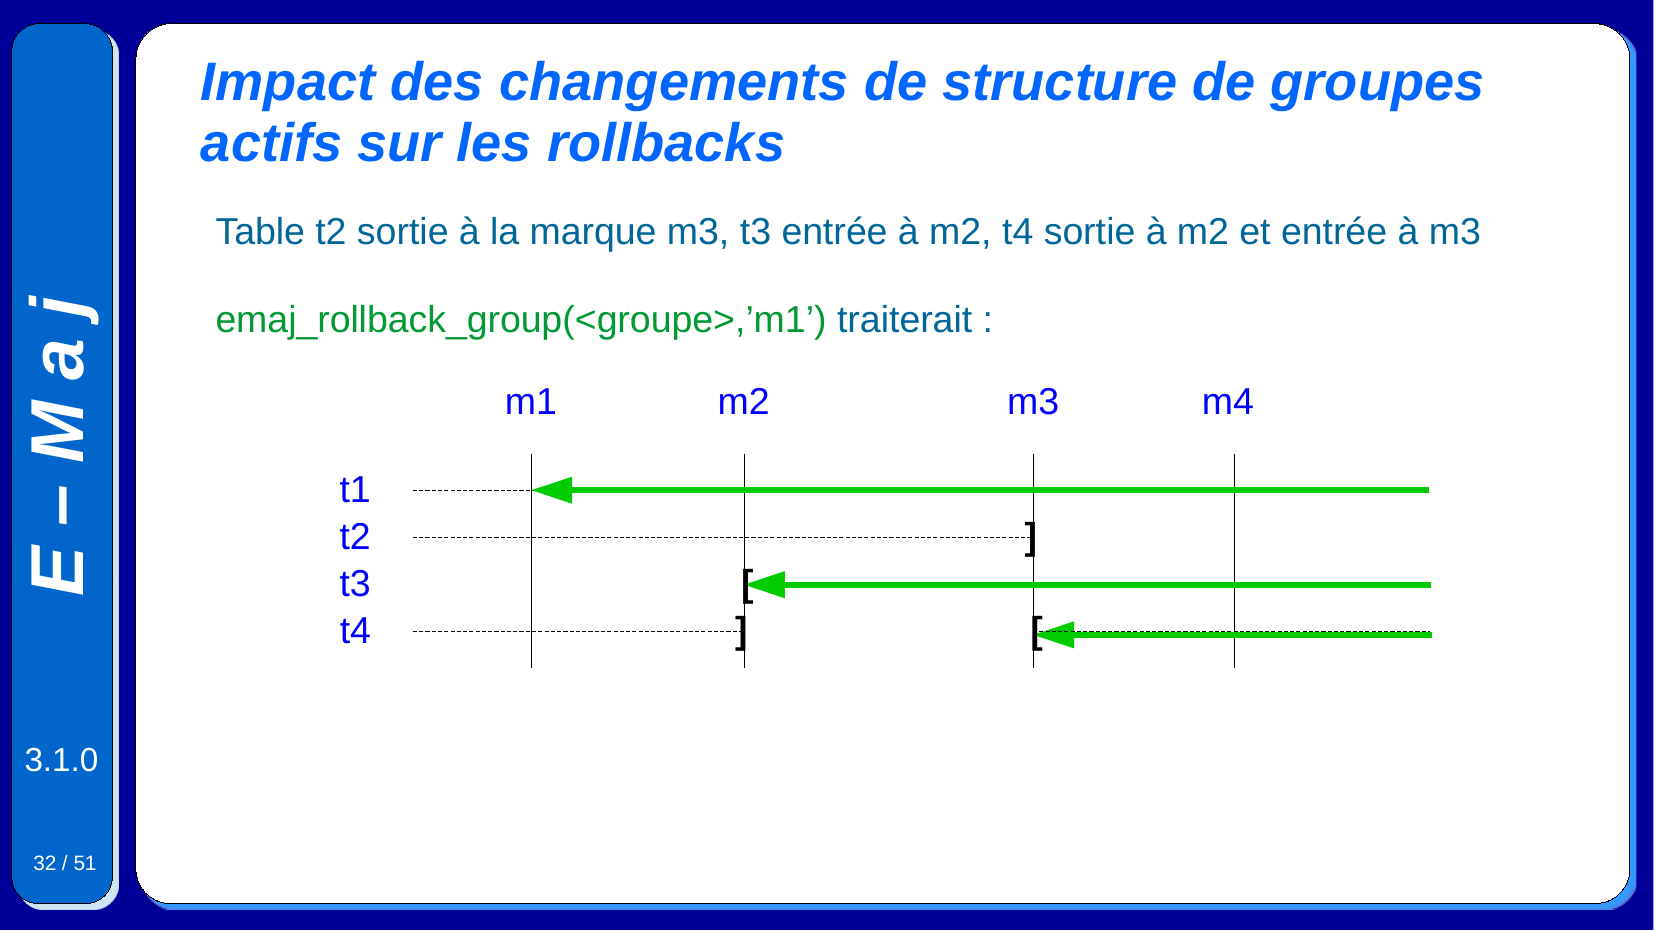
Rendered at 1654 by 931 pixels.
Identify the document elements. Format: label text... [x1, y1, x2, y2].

text_box emaj_rollback_group(<groupe>,’m1’) traiterait : [200, 291, 1009, 349]
text_box t1 [324, 460, 386, 507]
text_box m3 [992, 373, 1074, 430]
text_box [ [1015, 602, 1058, 660]
text_box t2 [324, 507, 386, 555]
text_box ] [1009, 507, 1053, 565]
text_box m1 [490, 373, 572, 430]
text_box [ [726, 555, 769, 612]
title Impact des changements de structure de groupes actifs sur les rollbacks [200, 34, 1575, 191]
text_box t3 [324, 555, 386, 602]
text_box Table t2 sortie à la marque m3, t3 entrée à m2, t4 sortie à m2 et entrée à m3 [200, 203, 1507, 260]
text_box m4 [1187, 373, 1269, 430]
text_box t4 [324, 602, 386, 660]
text_box m2 [702, 373, 785, 430]
text_box ] [720, 602, 763, 660]
